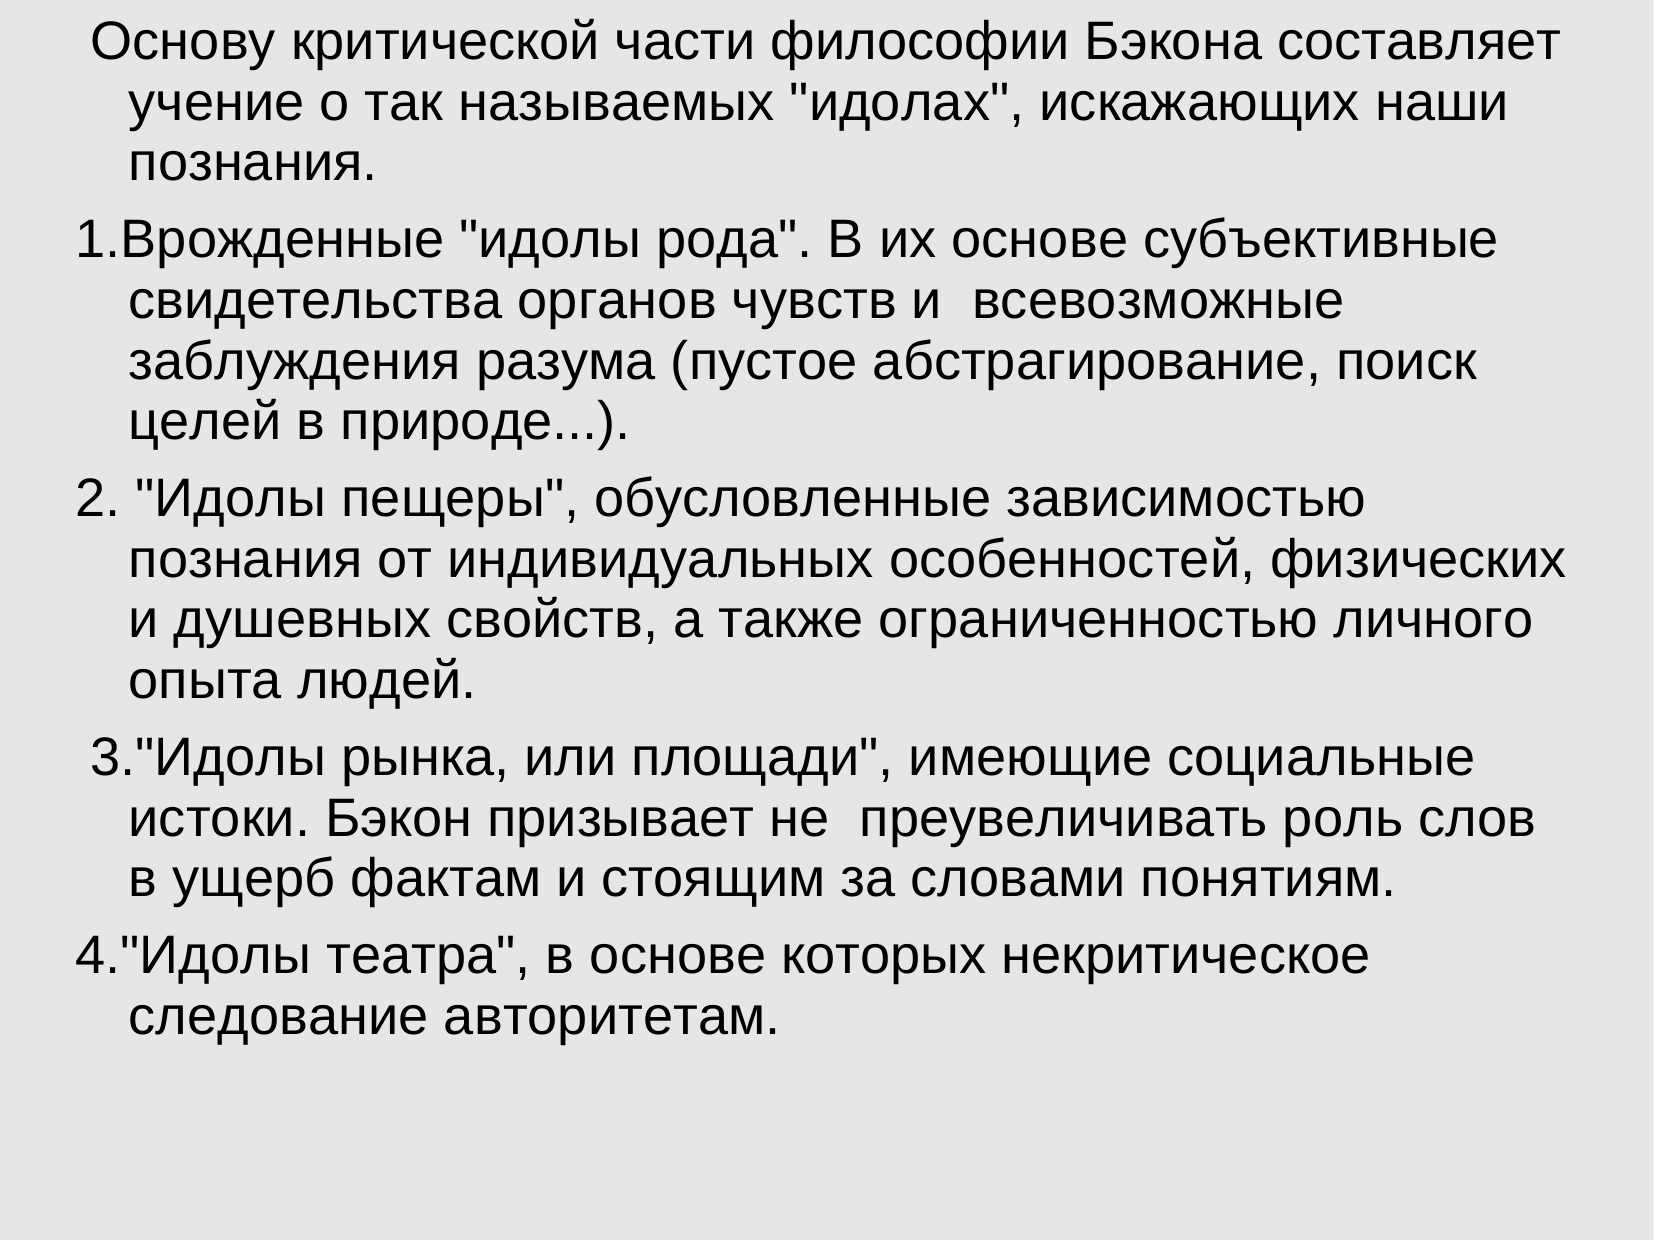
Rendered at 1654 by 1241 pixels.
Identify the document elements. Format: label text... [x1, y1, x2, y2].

text_box Основу критической части философии Бэкона составляет учение о так называемых "идолах", искажающих наши познания. 1.Врожденные "идолы рода". В их основе субъективные свидетельства органов чувств и всевозможные заблуждения разума (пустое абстрагирование, поиск целей в природе...). 2. "Идолы пещеры", обусловленные зависимостью познания от индивидуальных особенностей, физических и душевных свойств, а также ограниченностью личного опыта людей. 3."Идолы рынка, или площади", имеющие социальные истоки. Бэкон призывает не преувеличивать роль слов в ущерб фактам и стоящим за словами понятиям. 4."Идолы театра", в основе которых некритическое следование авторитетам. [59, 3, 1595, 1180]
